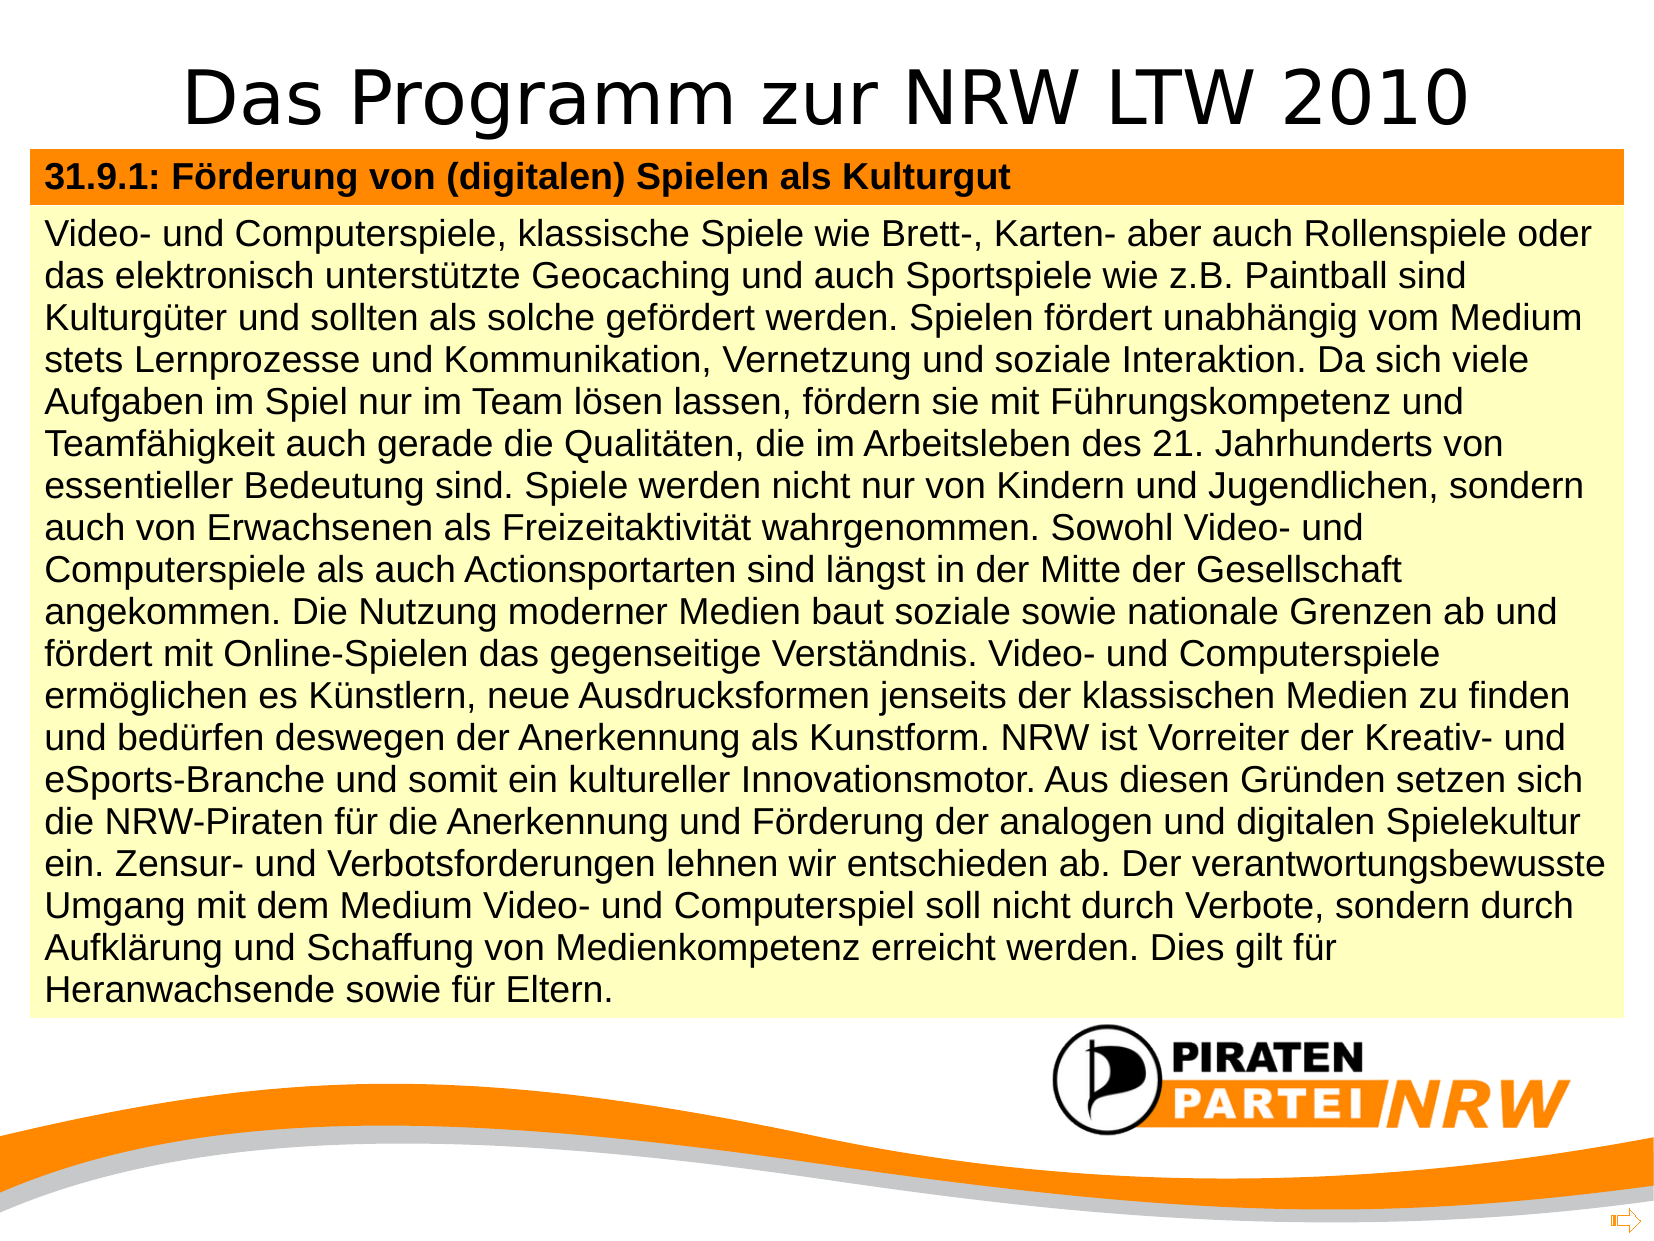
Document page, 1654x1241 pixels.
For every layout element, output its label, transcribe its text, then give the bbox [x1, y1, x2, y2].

table_cell Video- und Computerspiele, klassische Spiele wie Brett-, Karten- aber auch Rollenspiele oder das elektronisch unterstützte Geocaching und auch Sportspiele wie z.B. Paintball sind Kulturgüter und sollten als solche gefördert werden. Spielen fördert unabhängig vom Medium stets Lernprozesse und Kommunikation, Vernetzung und soziale Interaktion. Da sich viele Aufgaben im Spiel nur im Team lösen lassen, fördern sie mit Führungskompetenz und Teamfähigkeit auch gerade die Qualitäten, die im Arbeitsleben des 21. Jahrhunderts von essentieller Bedeutung sind. Spiele werden nicht nur von Kindern und Jugendlichen, sondern auch von Erwachsenen als Freizeitaktivität wahrgenommen. Sowohl Video- und Computerspiele als auch Actionsportarten sind längst in der Mitte der Gesellschaft angekommen. Die Nutzung moderner Medien baut soziale sowie nationale Grenzen ab und fördert mit Online-Spielen das gegenseitige Verständnis. Video- und Computerspiele ermöglichen es Künstlern, neue Ausdrucksformen jenseits der klassischen Medien zu finden und bedürfen deswegen der Anerkennung als Kunstform. NRW ist Vorreiter der Kreativ- und eSports-Branche und somit ein kultureller Innovationsmotor. Aus diesen Gründen setzen sich die NRW-Piraten für die Anerkennung und Förderung der analogen und digitalen Spielekultur ein. Zensur- und Verbotsforderungen lehnen wir entschieden ab. Der verantwortungsbewusste Umgang mit dem Medium Video- und Computerspiel soll nicht durch Verbote, sondern durch Aufklärung und Schaffung von Medienkompetenz erreicht werden. Dies gilt für Heranwachsende sowie für Eltern. [30, 206, 1624, 1018]
table_header 31.9.1: Förderung von (digitalen) Spielen als Kulturgut [30, 149, 1624, 205]
title Das Programm zur NRW LTW 2010 [82, 54, 1571, 143]
picture [1045, 1021, 1579, 1140]
